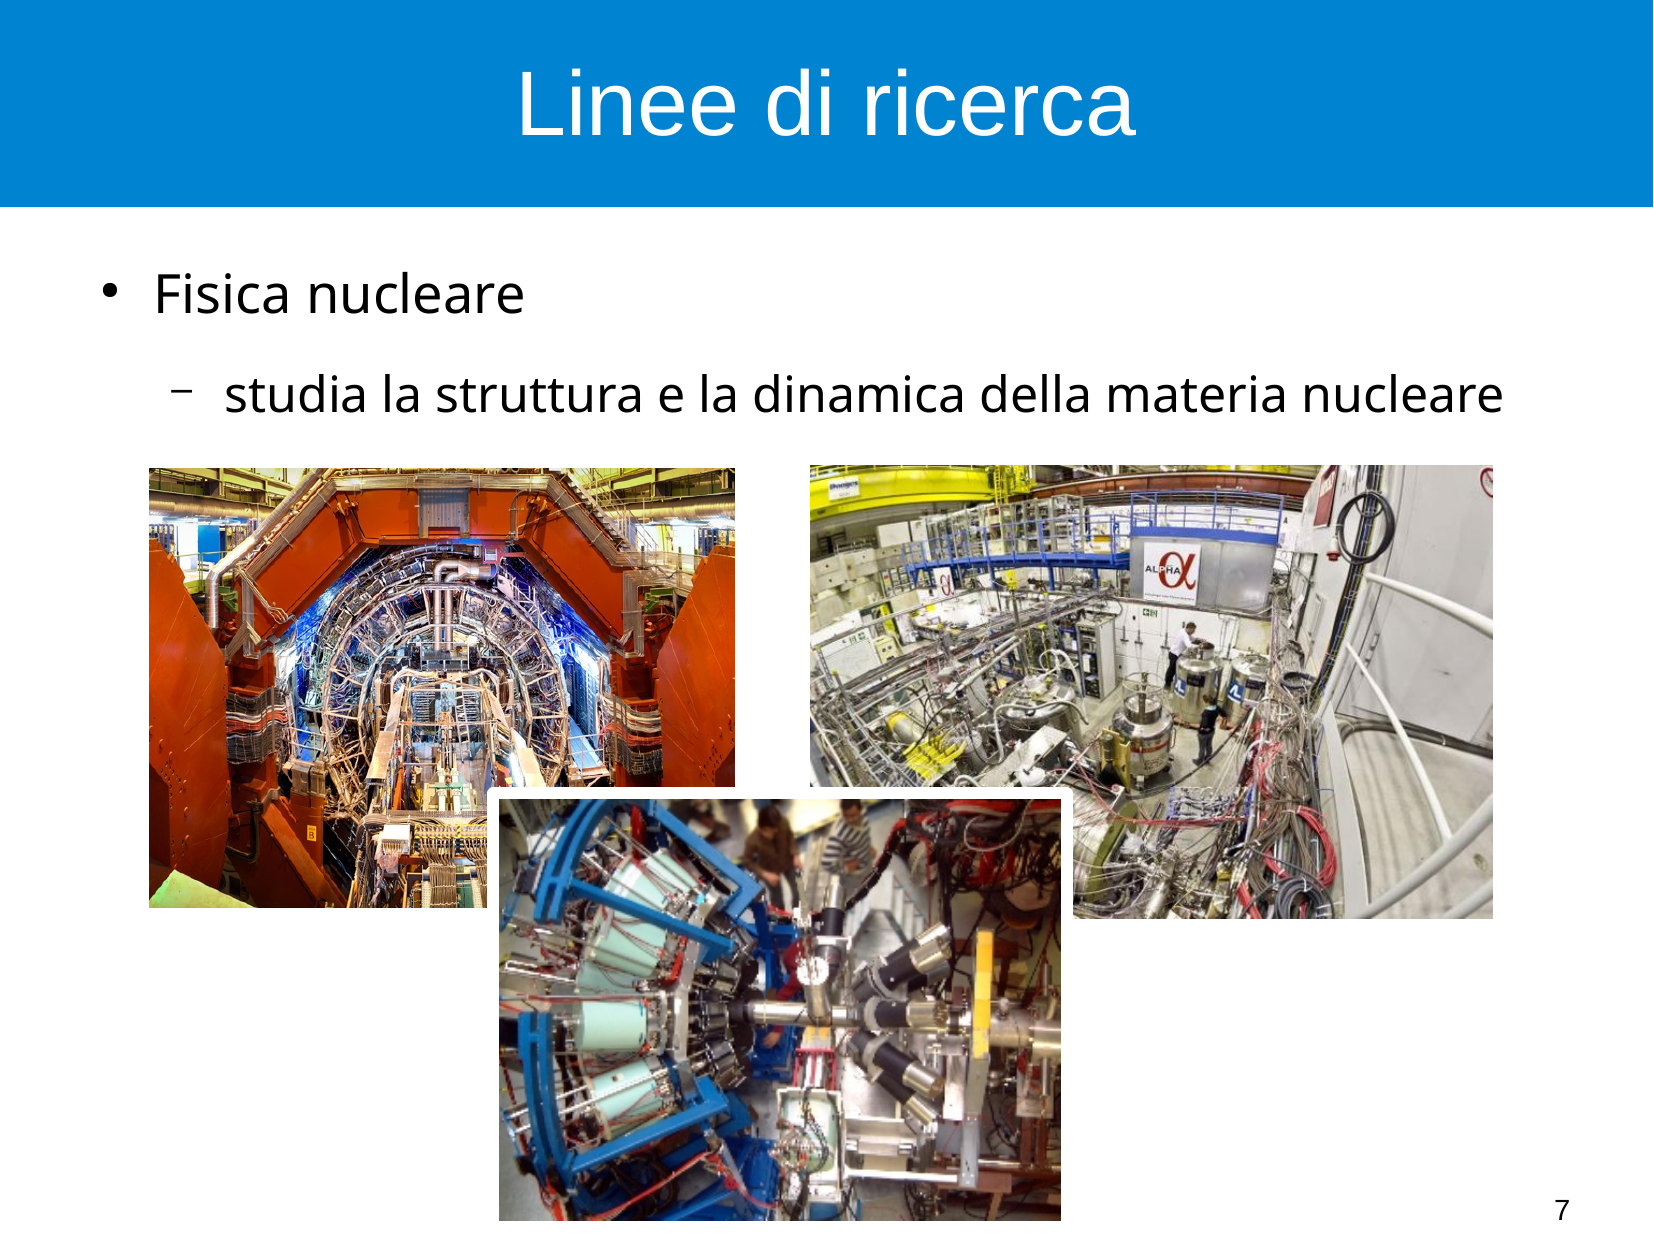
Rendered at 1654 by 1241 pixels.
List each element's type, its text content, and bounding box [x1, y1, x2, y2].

picture [810, 465, 1493, 920]
picture [149, 468, 735, 908]
picture [499, 799, 1061, 1221]
list Fisica nucleare studia la struttura e la dinamica della materia nucleare [82, 255, 1571, 1156]
title Linee di ricerca [0, 0, 1653, 208]
